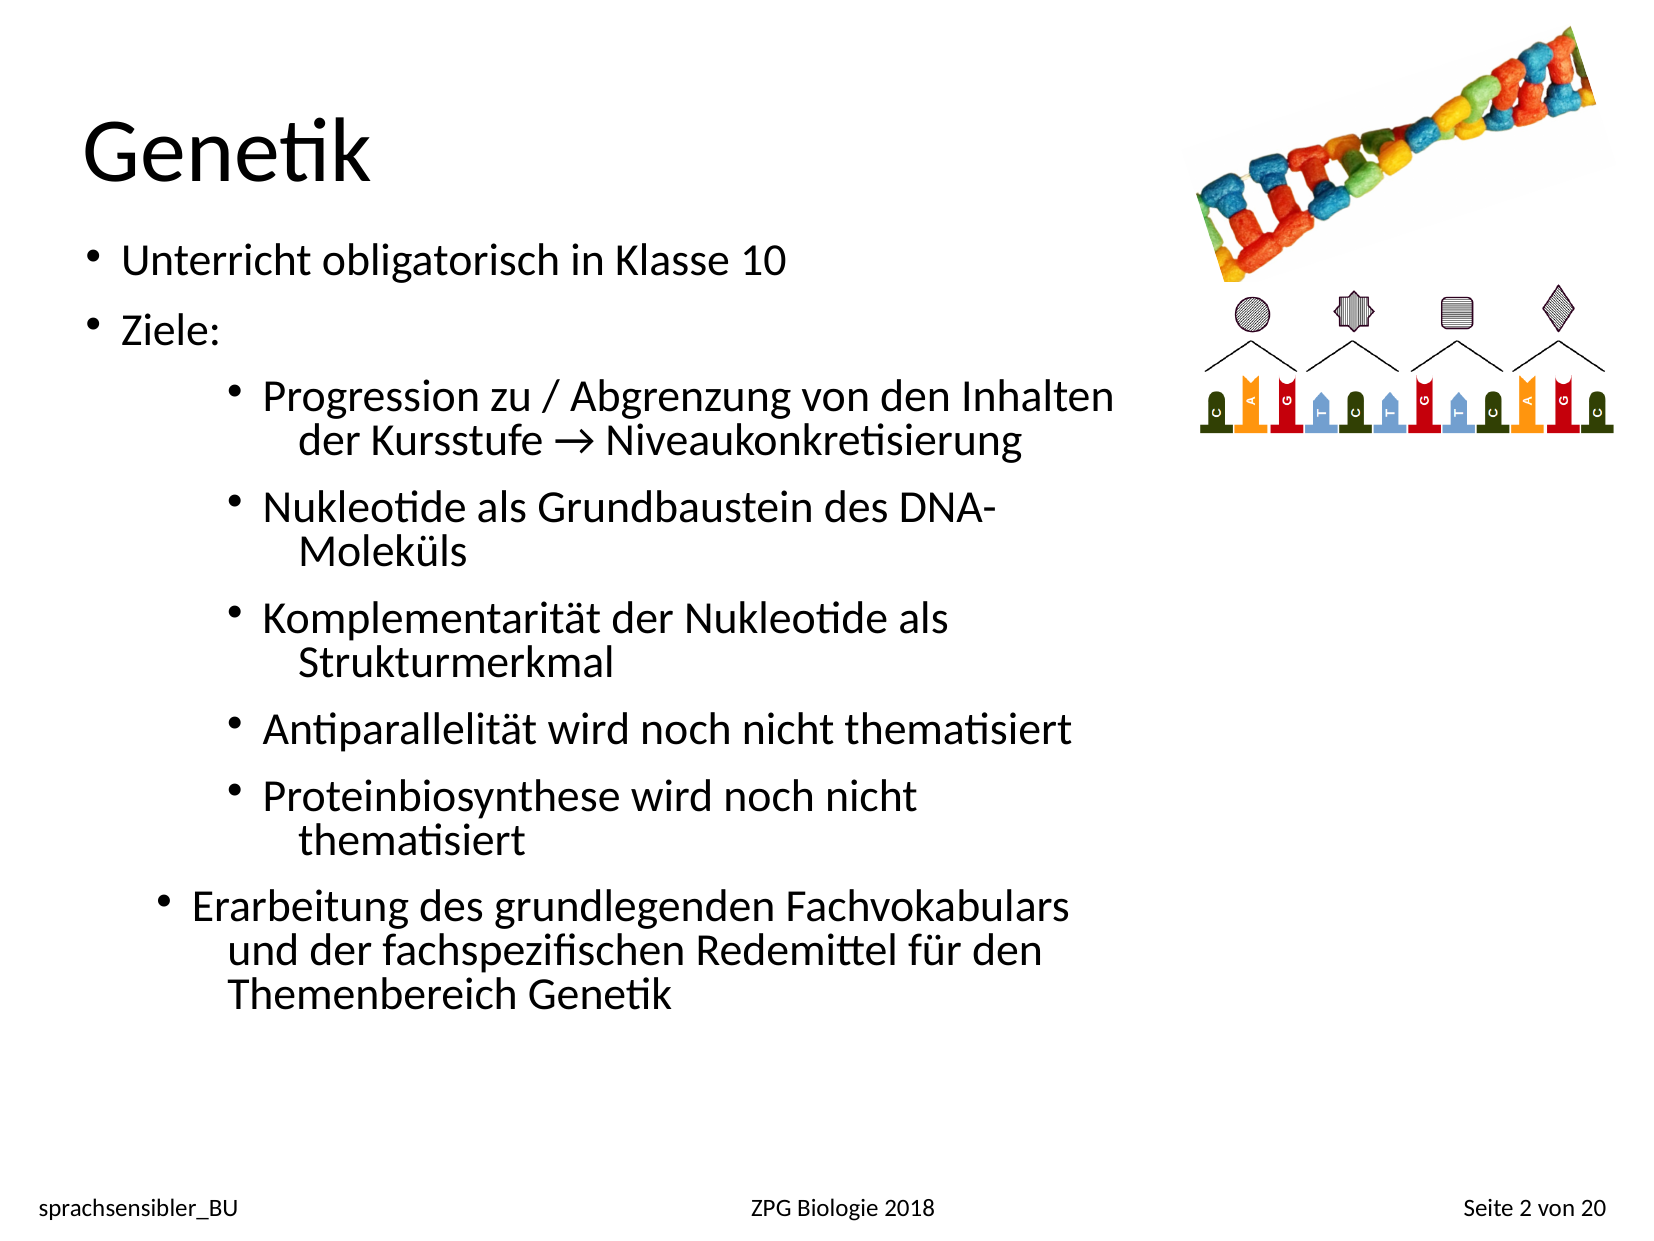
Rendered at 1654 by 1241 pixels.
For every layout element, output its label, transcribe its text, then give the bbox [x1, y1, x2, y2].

text_box sprachsensibler_BU ZPG Biologie 2018 Seite 2 von 20 [23, 1185, 1654, 1229]
title Genetik [82, 82, 662, 213]
text_box Unterricht obligatorisch in Klasse 10 Ziele: Progression zu / Abgrenzung von den Inhalten der Kursstufe → Niveaukonkretisierung Nukleotide als Grundbaustein des DNA-Moleküls Komplementarität der Nukleotide als Strukturmerkmal Antiparallelität wird noch nicht thematisiert Proteinbiosynthese wird noch nicht thematisiert Erarbeitung des grundlegenden Fachvokabulars und der fachspezifischen Redemittel für den Themenbereich Genetik [70, 224, 1158, 1123]
picture [1181, 23, 1618, 437]
